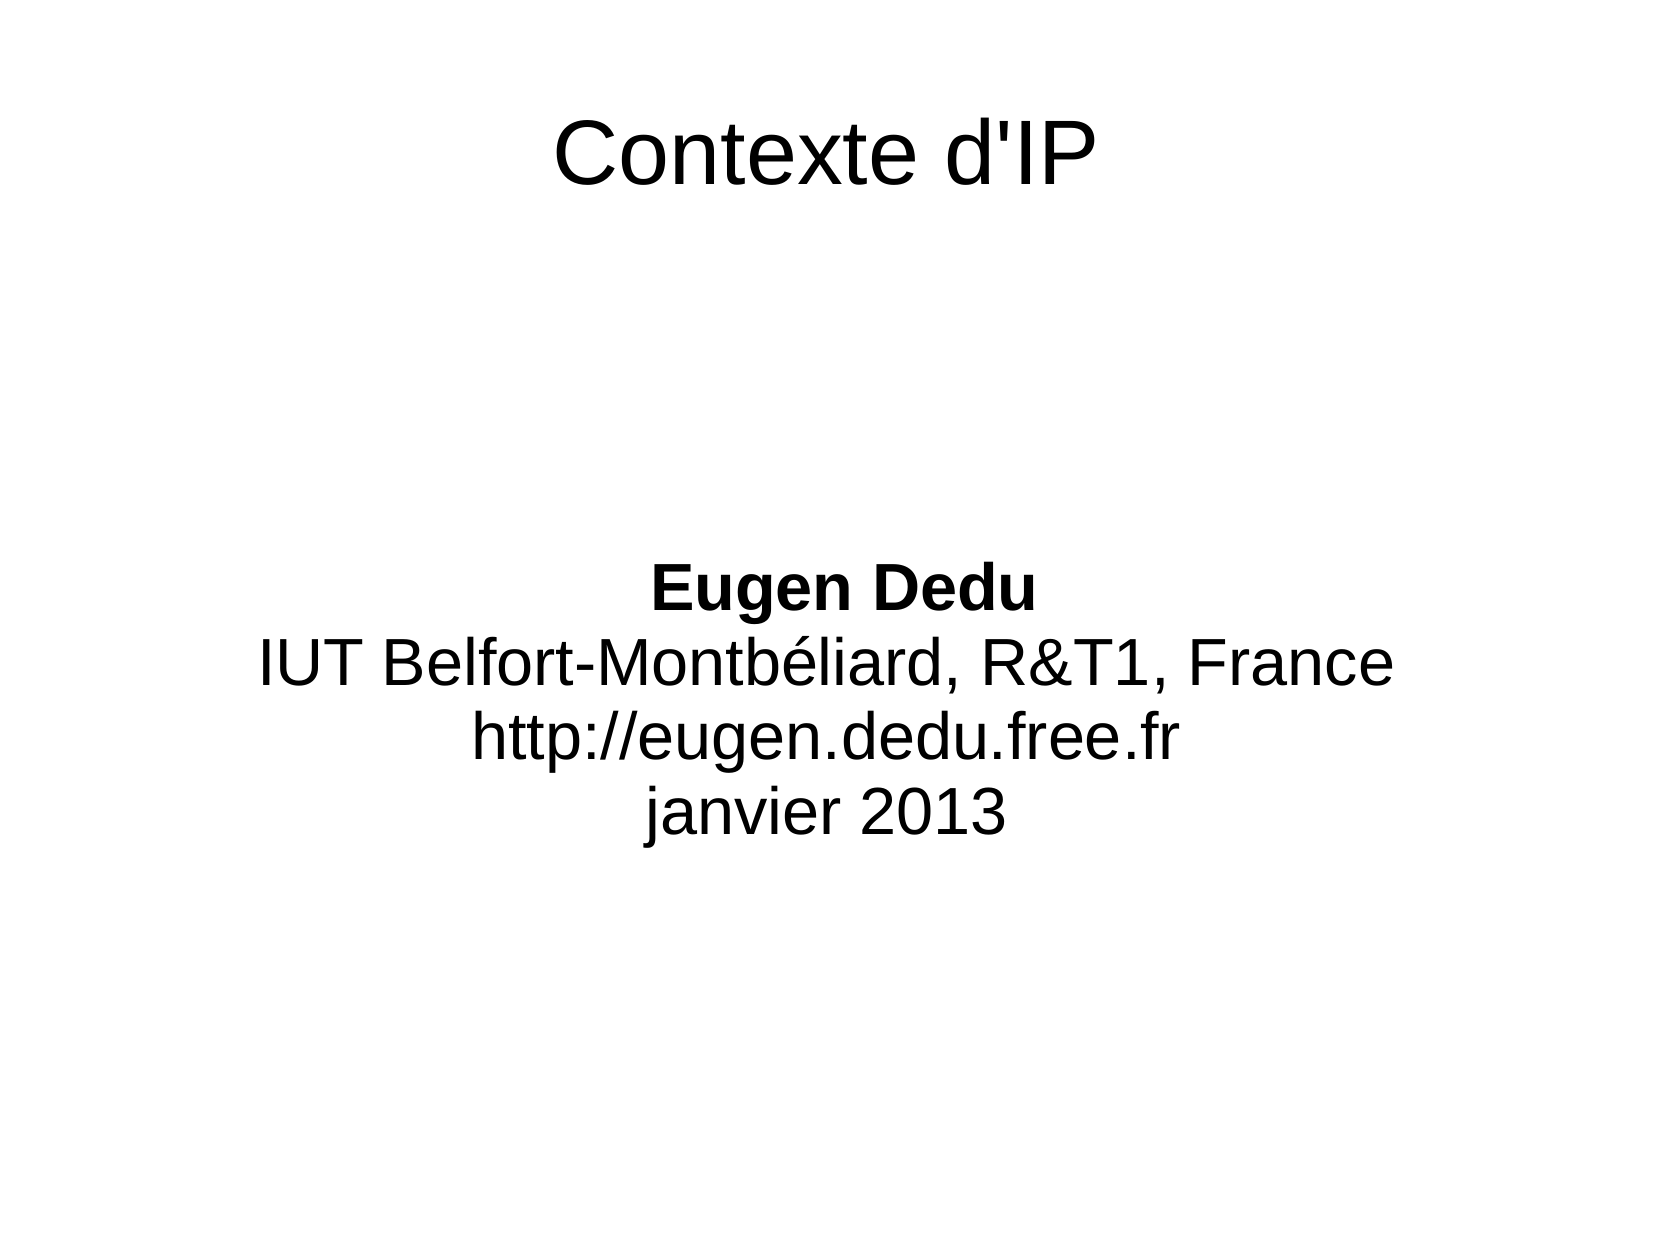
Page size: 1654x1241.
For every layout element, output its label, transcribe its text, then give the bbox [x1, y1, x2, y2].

subtitle Eugen Dedu IUT Belfort-Montbéliard, R&T1, France http://eugen.dedu.free.fr janvier 2013 [82, 290, 1571, 1109]
title Contexte d'IP [82, 49, 1571, 257]
